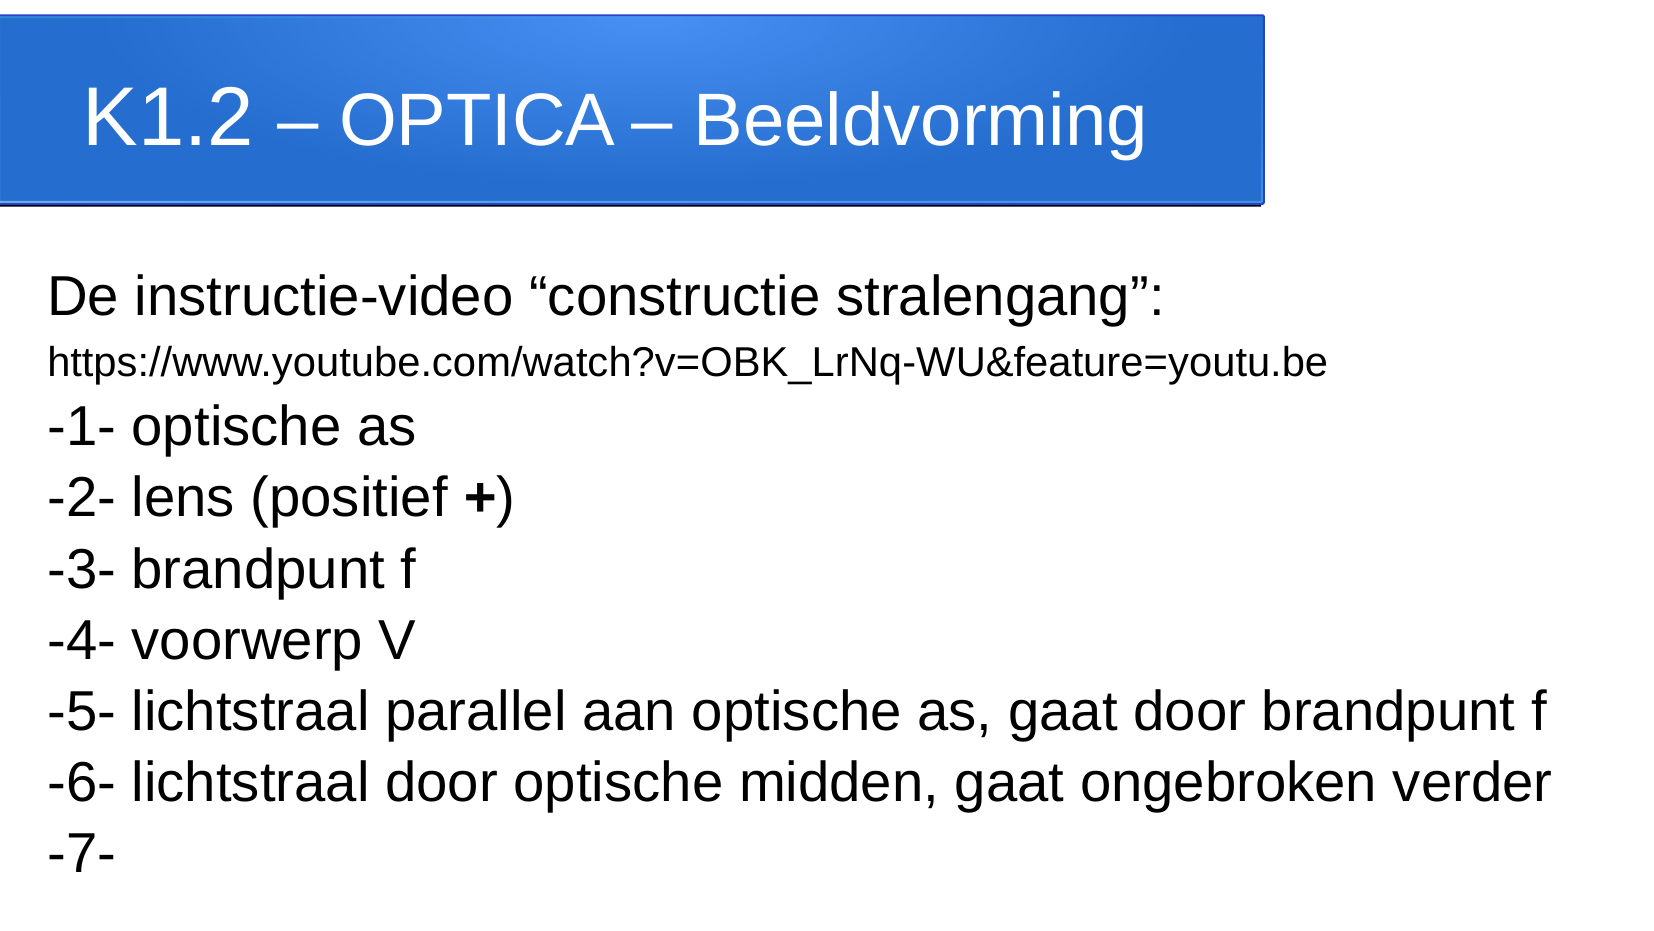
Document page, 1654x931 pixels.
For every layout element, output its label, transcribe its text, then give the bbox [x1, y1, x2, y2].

title K1.2 – OPTICA – Beeldvorming [82, 35, 1235, 189]
subtitle De instructie-video “constructie stralengang”: https://www.youtube.com/watch?v=OBK_LrNq-WU&feature=youtu.be -1- optische as -2- lens (positief +) -3- brandpunt f -4- voorwerp V -5- lichtstraal parallel aan optische as, gaat door brandpunt f -6- lichtstraal door optische midden, gaat ongebroken verder -7- [47, 236, 1607, 922]
